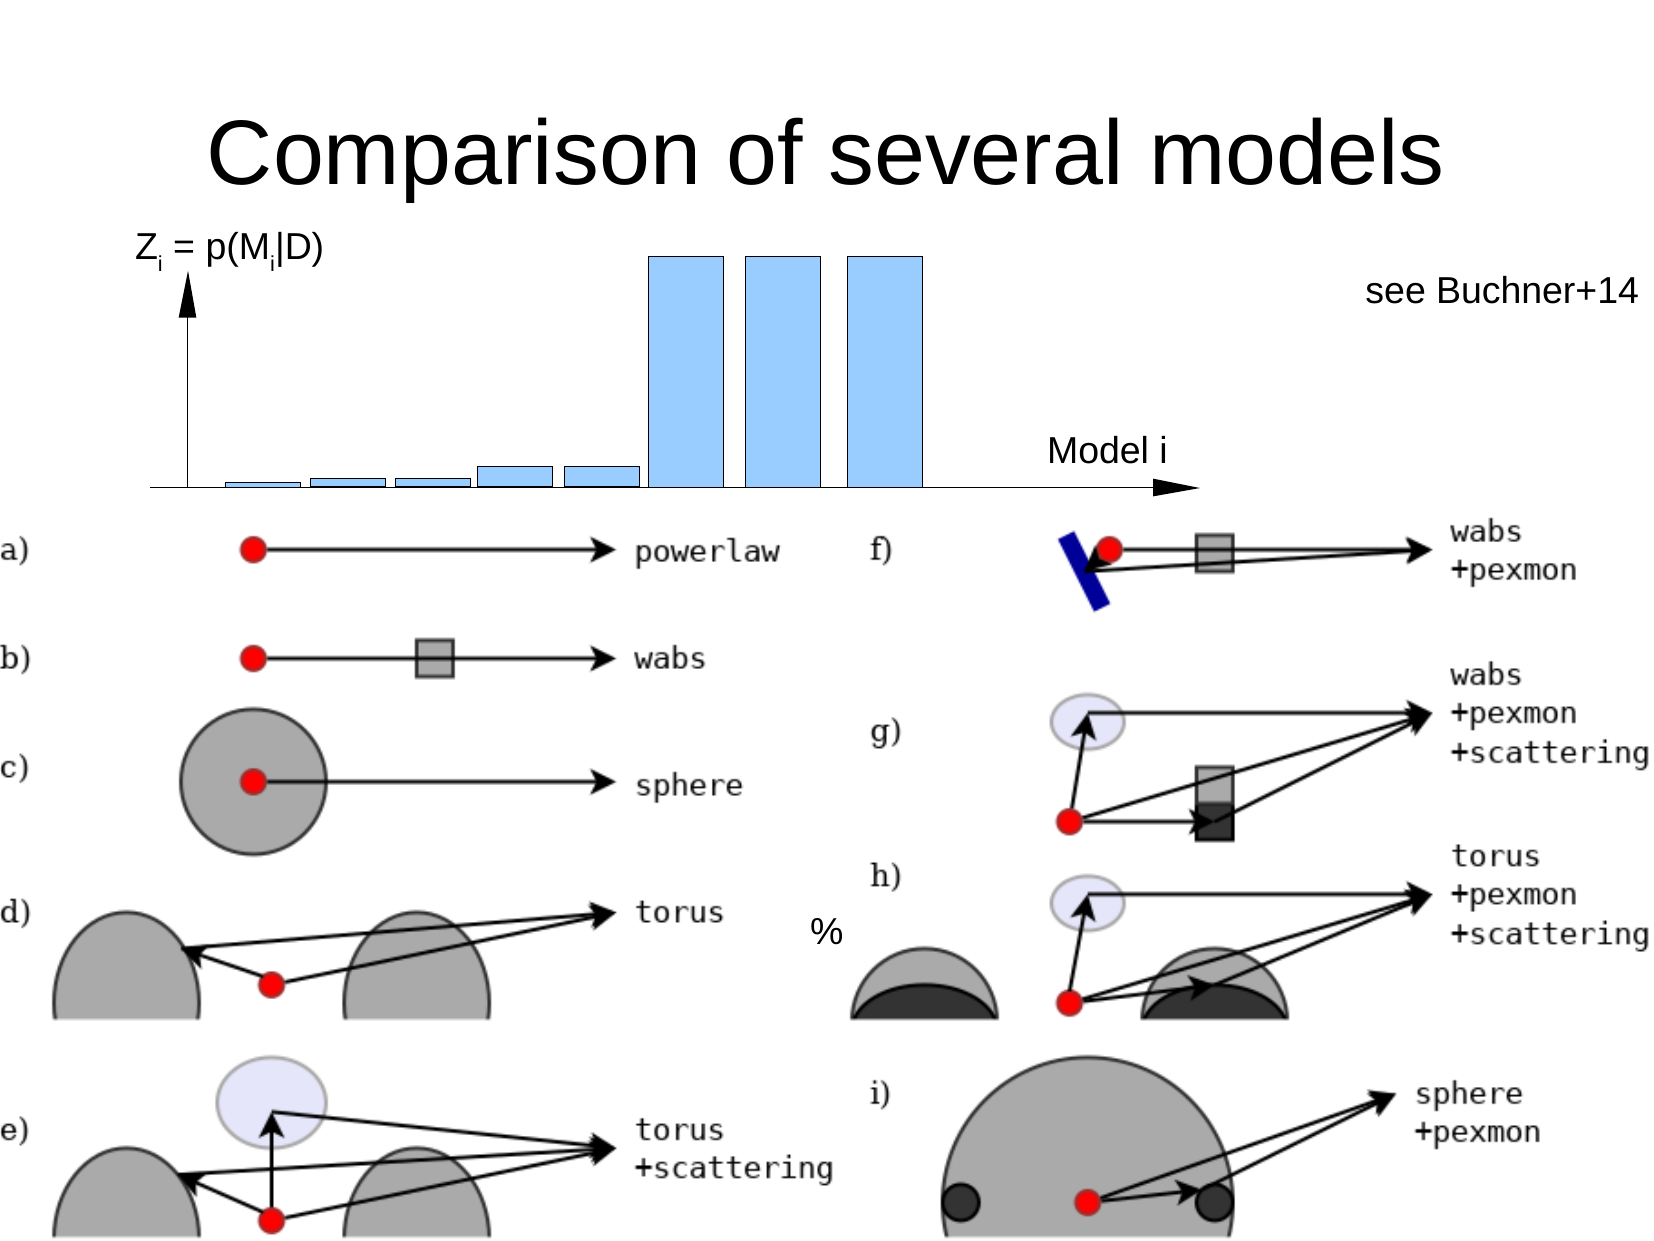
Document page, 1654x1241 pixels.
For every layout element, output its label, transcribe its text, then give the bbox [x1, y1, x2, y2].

text_box [745, 256, 821, 488]
text_box [310, 478, 386, 487]
text_box [395, 478, 471, 487]
text_box see Buchner+14 [1237, 262, 1654, 320]
text_box [648, 256, 724, 488]
picture [0, 513, 1654, 1241]
title Comparison of several models [82, 49, 1571, 257]
text_box Model i [1032, 421, 1247, 513]
text_box [564, 466, 640, 487]
text_box [847, 256, 923, 488]
text_box Zi = p(Mi|D) [120, 218, 494, 377]
text_box [225, 482, 301, 488]
text_box [477, 466, 553, 487]
